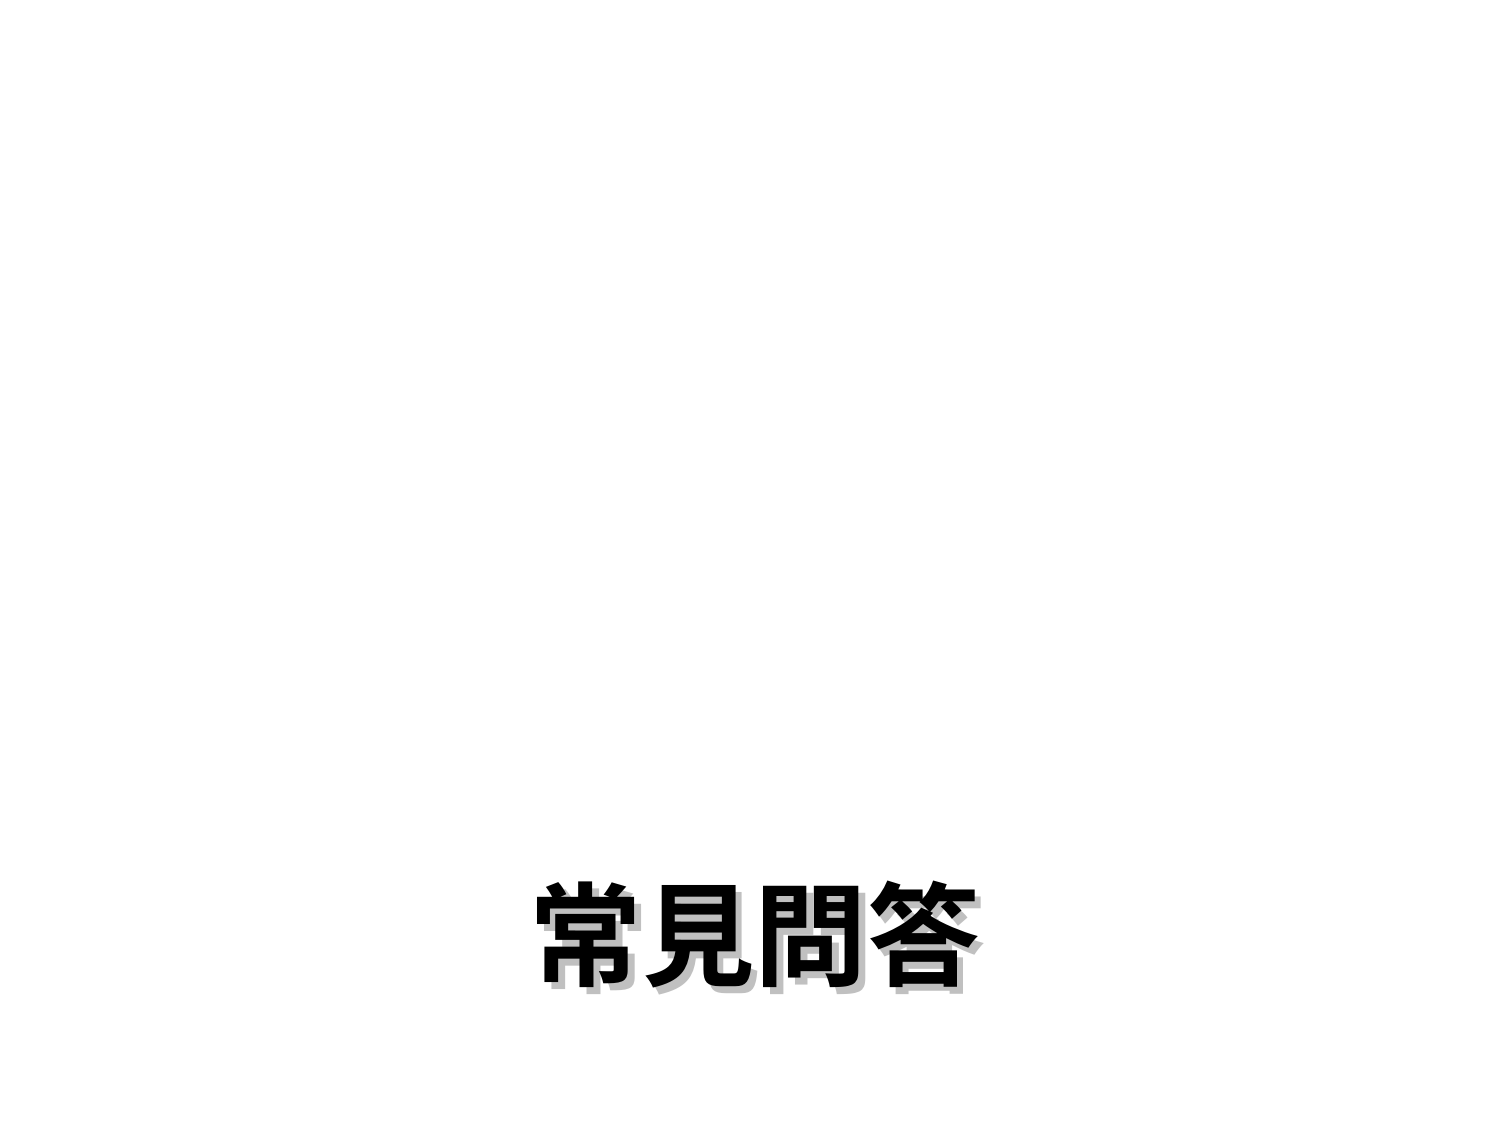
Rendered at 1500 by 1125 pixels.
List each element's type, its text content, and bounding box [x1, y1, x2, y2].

text_box 常見問答 [515, 858, 995, 1008]
